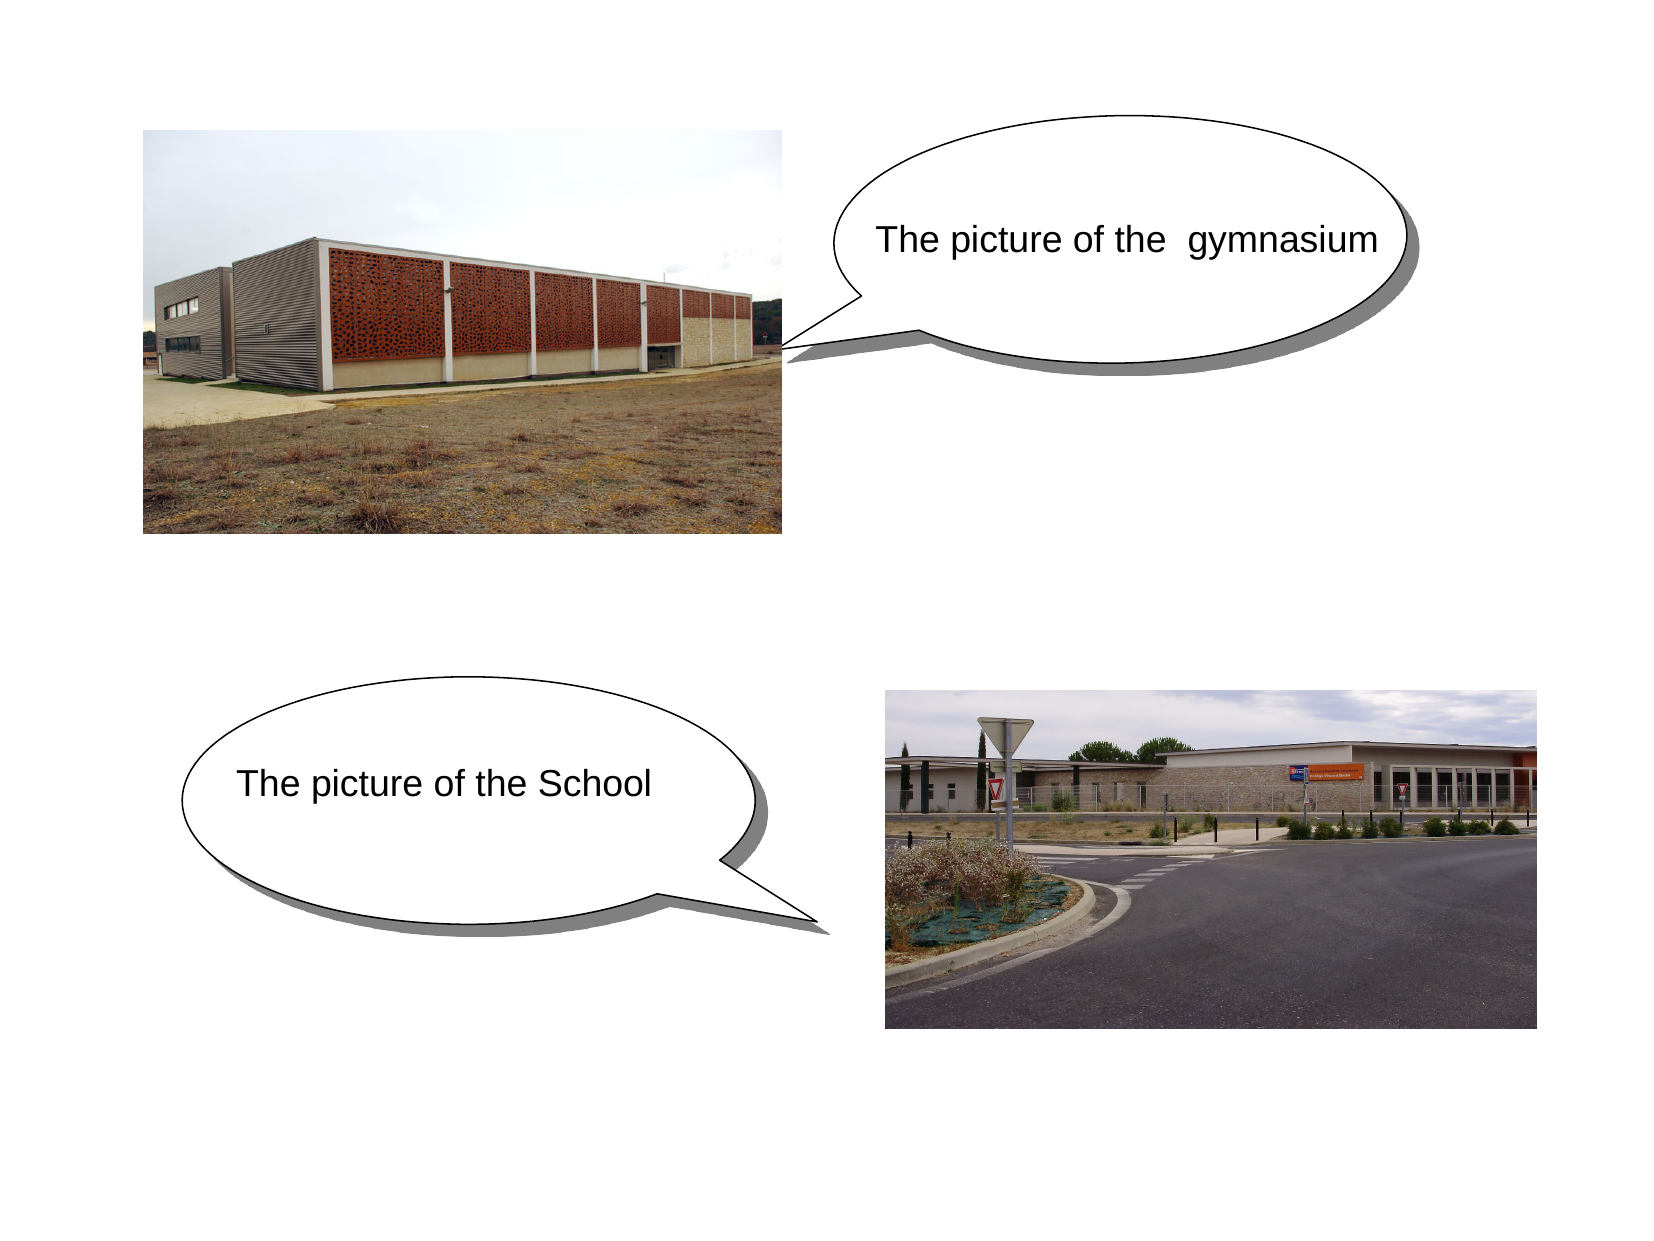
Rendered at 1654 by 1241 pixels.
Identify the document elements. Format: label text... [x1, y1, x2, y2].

text_box [782, 115, 1407, 364]
text_box The picture of the gymnasium [1002, 210, 1263, 277]
text_box [182, 676, 818, 925]
text_box The picture of the School [221, 755, 873, 822]
picture [885, 690, 1537, 1029]
picture [143, 130, 782, 534]
